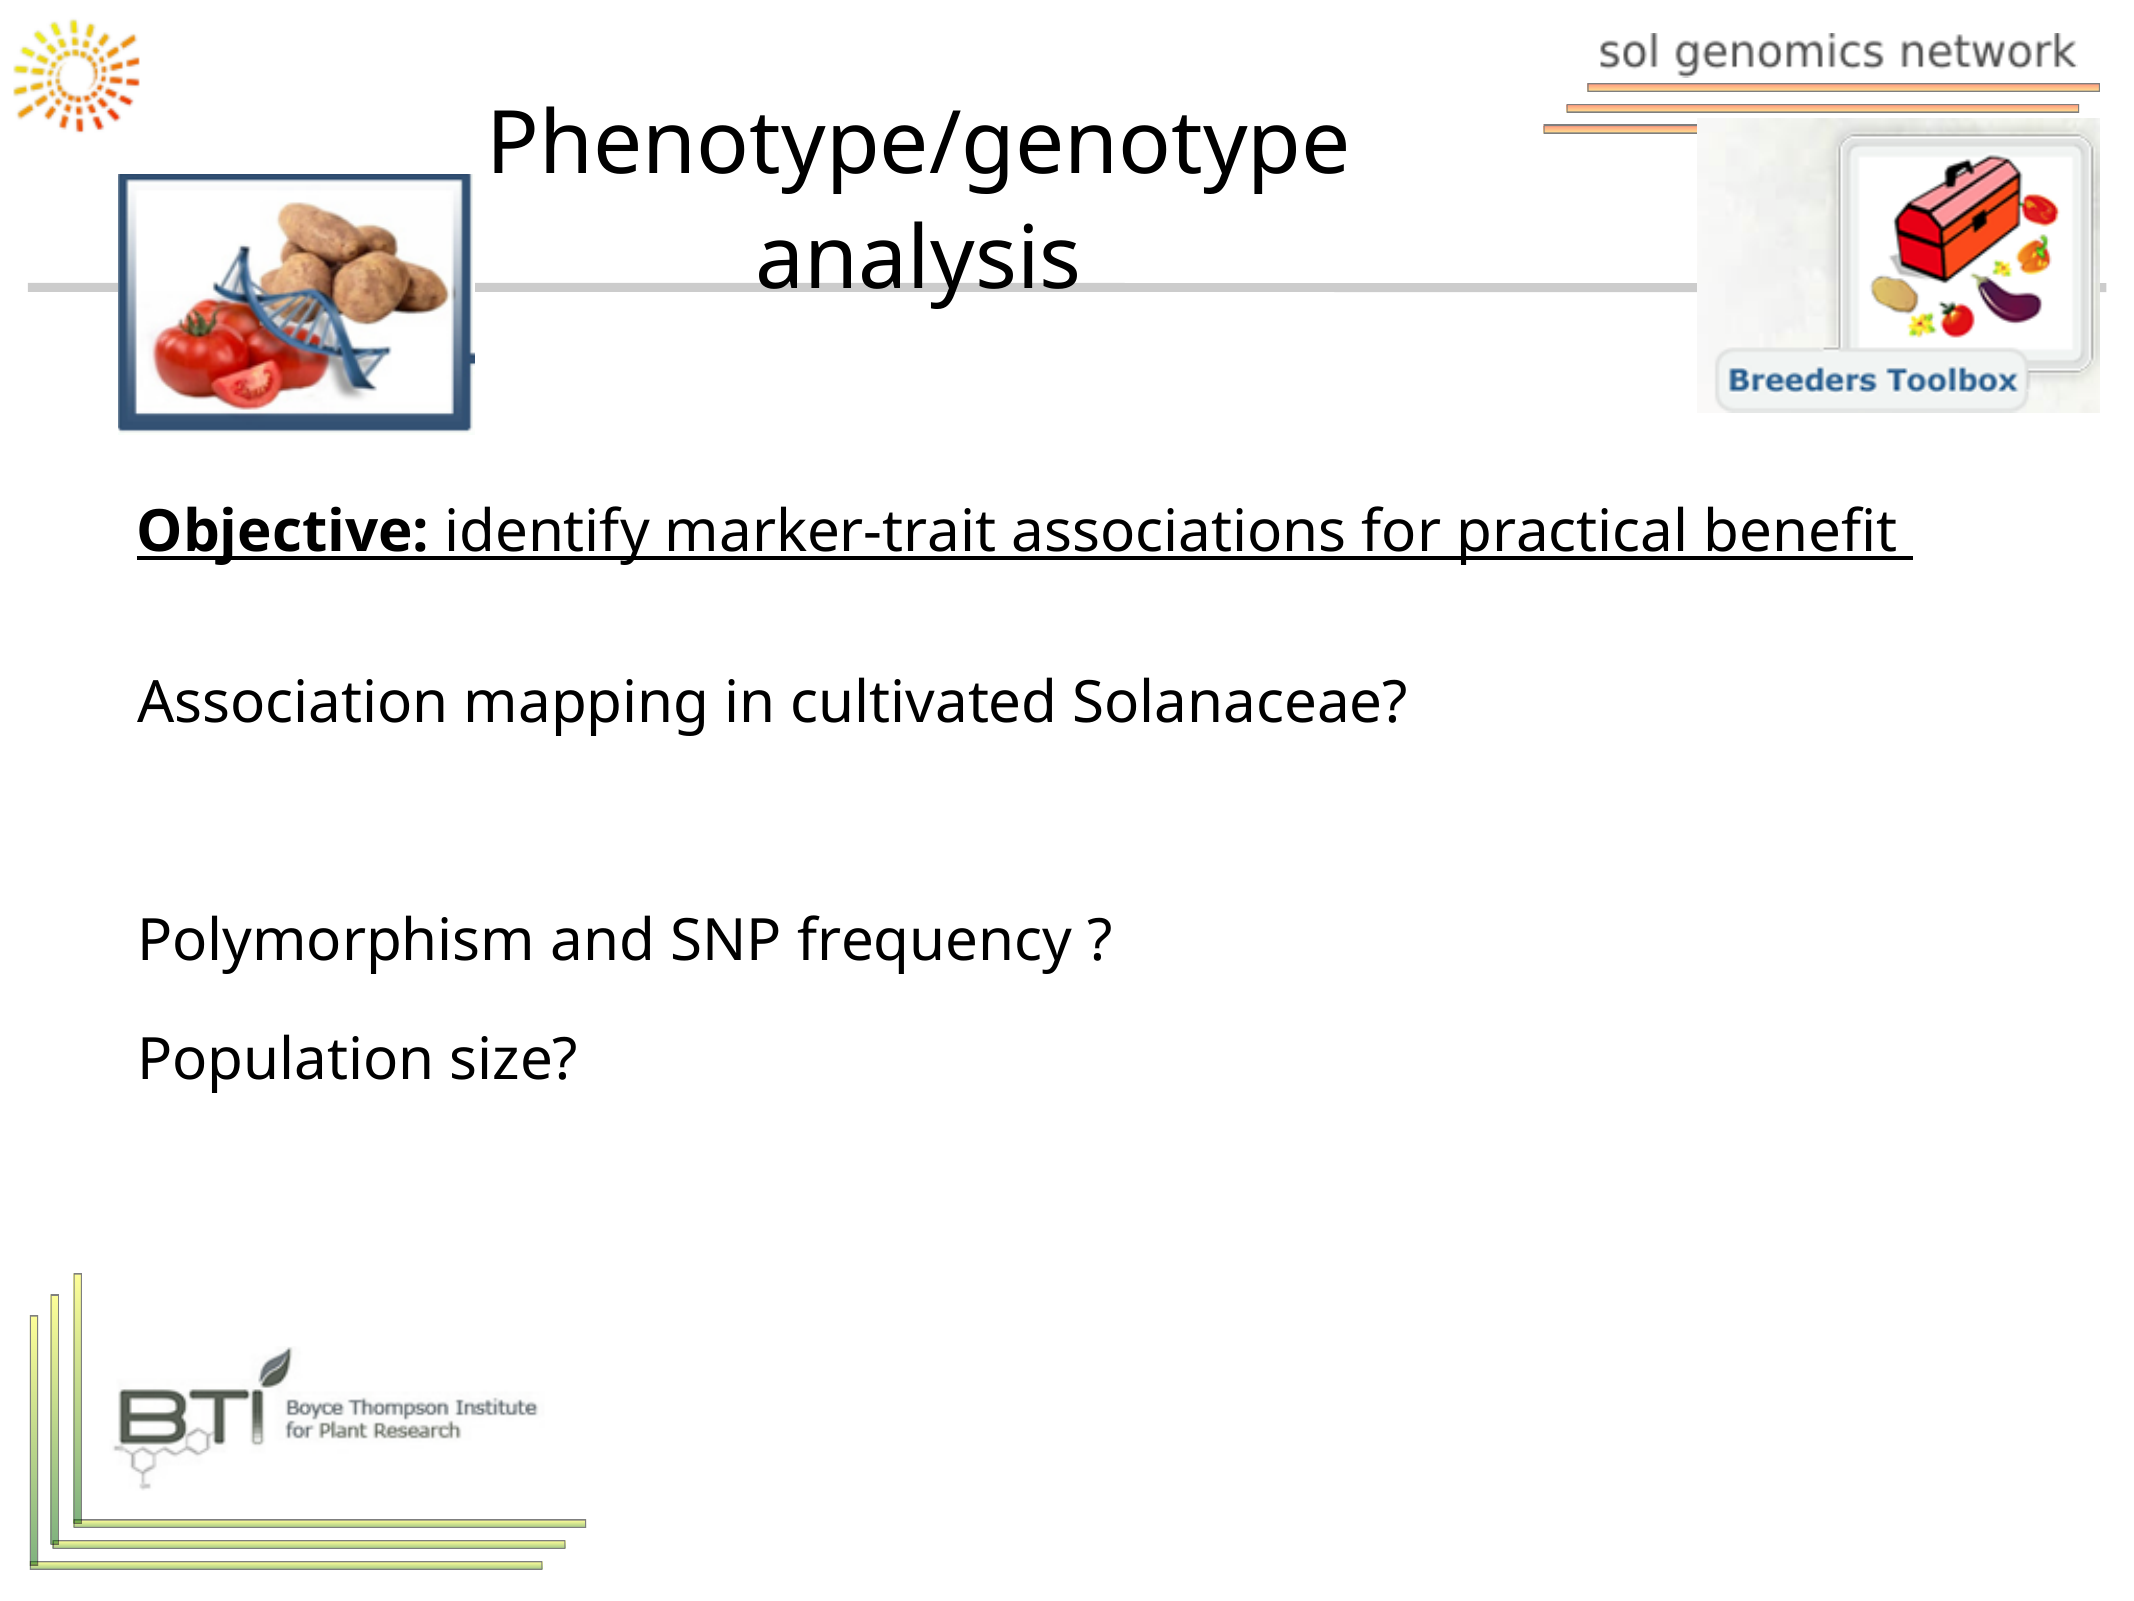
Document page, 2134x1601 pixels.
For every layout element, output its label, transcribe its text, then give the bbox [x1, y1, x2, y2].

text_box [29, 1315, 543, 1570]
text_box [1566, 104, 2080, 113]
picture [118, 174, 475, 435]
picture [1697, 118, 2100, 413]
picture [4, 6, 150, 151]
text_box [1587, 83, 2100, 92]
text_box [73, 1273, 587, 1528]
text_box Phenotype/genotype analysis [300, 75, 1538, 191]
picture [1597, 33, 2078, 78]
text_box Objective: identify marker-trait associations for practical benefit [122, 441, 2038, 613]
text_box Association mapping in cultivated Solanaceae? Polymorphism and SNP frequency ? Population size? [122, 613, 2038, 1098]
text_box [50, 1294, 566, 1549]
text_box [1543, 124, 1697, 134]
picture [109, 1346, 551, 1493]
